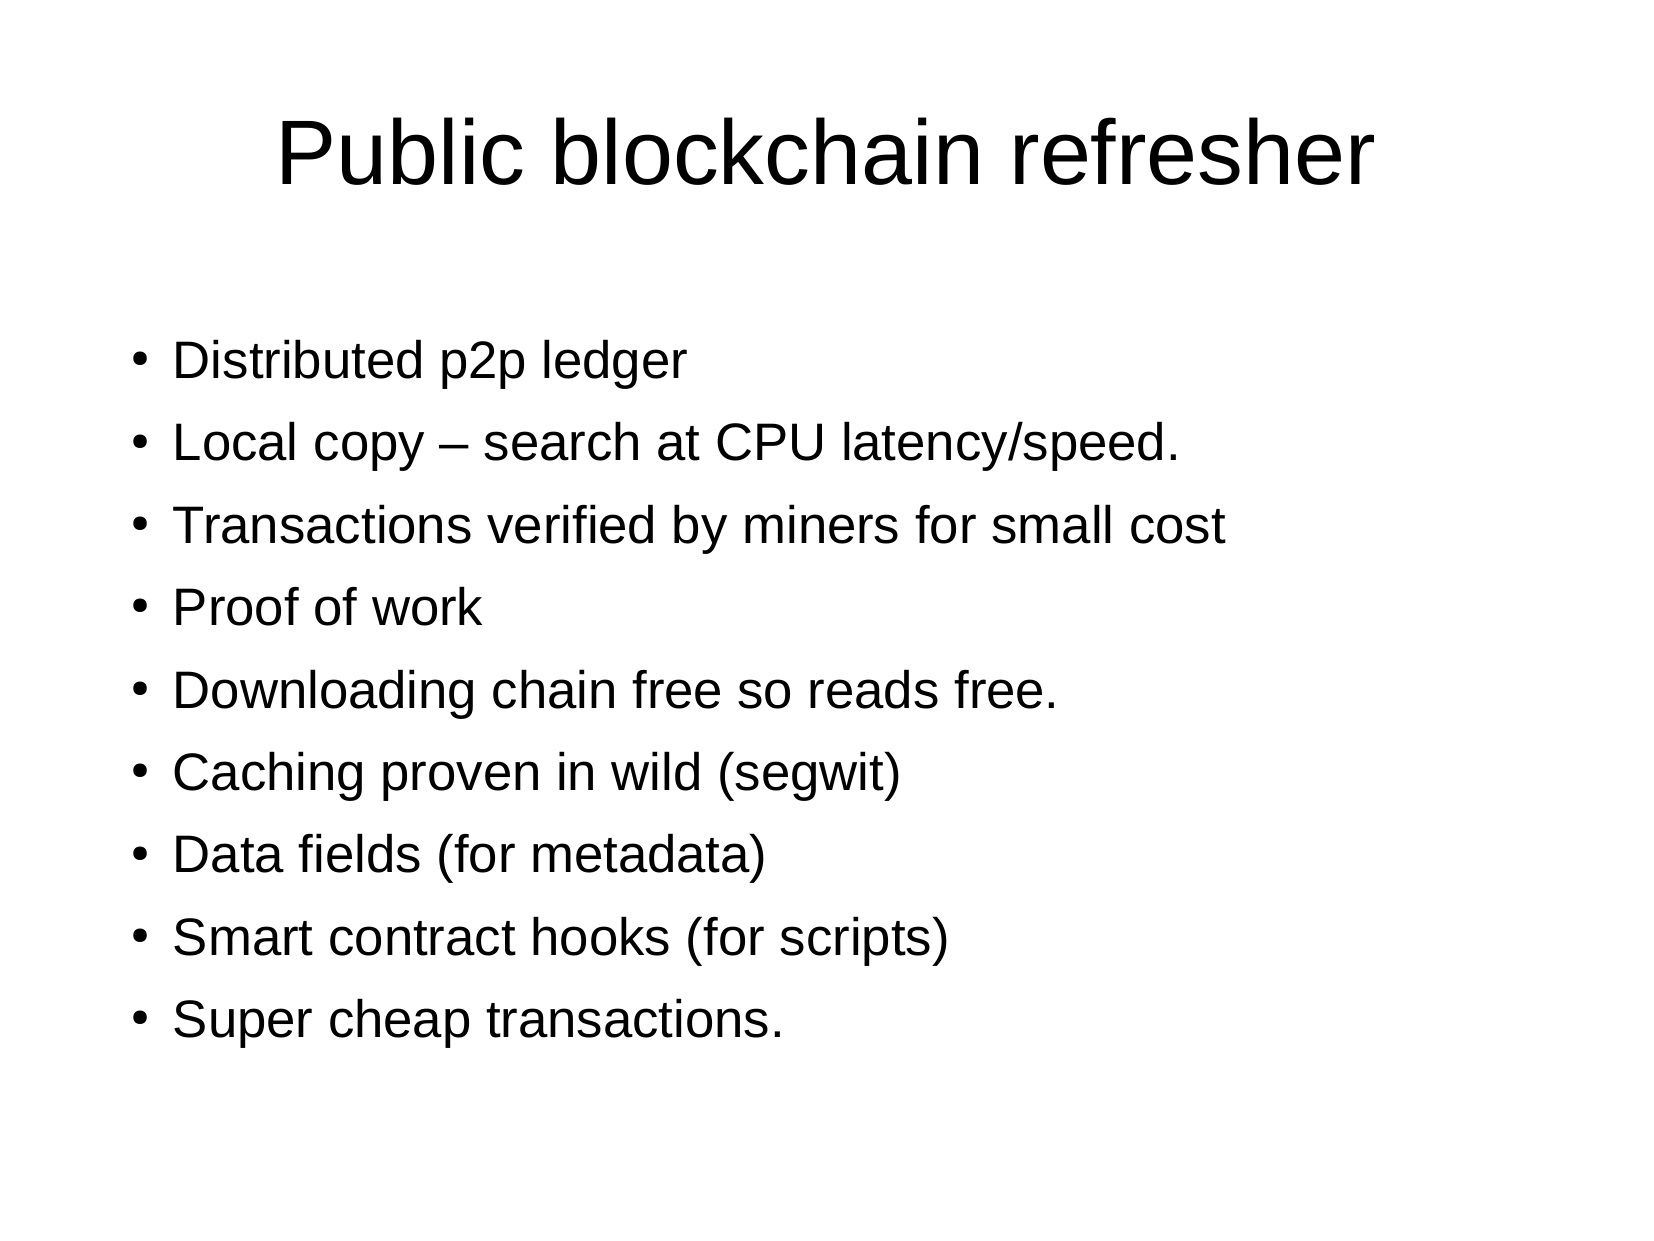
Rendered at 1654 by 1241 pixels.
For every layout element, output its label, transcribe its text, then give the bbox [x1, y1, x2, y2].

title Public blockchain refresher [82, 49, 1571, 257]
list Distributed p2p ledger Local copy – search at CPU latency/speed. Transactions verified by miners for small cost Proof of work Downloading chain free so reads free. Caching proven in wild (segwit) Data fields (for metadata) Smart contract hooks (for scripts) Super cheap transactions. [116, 330, 1606, 1051]
